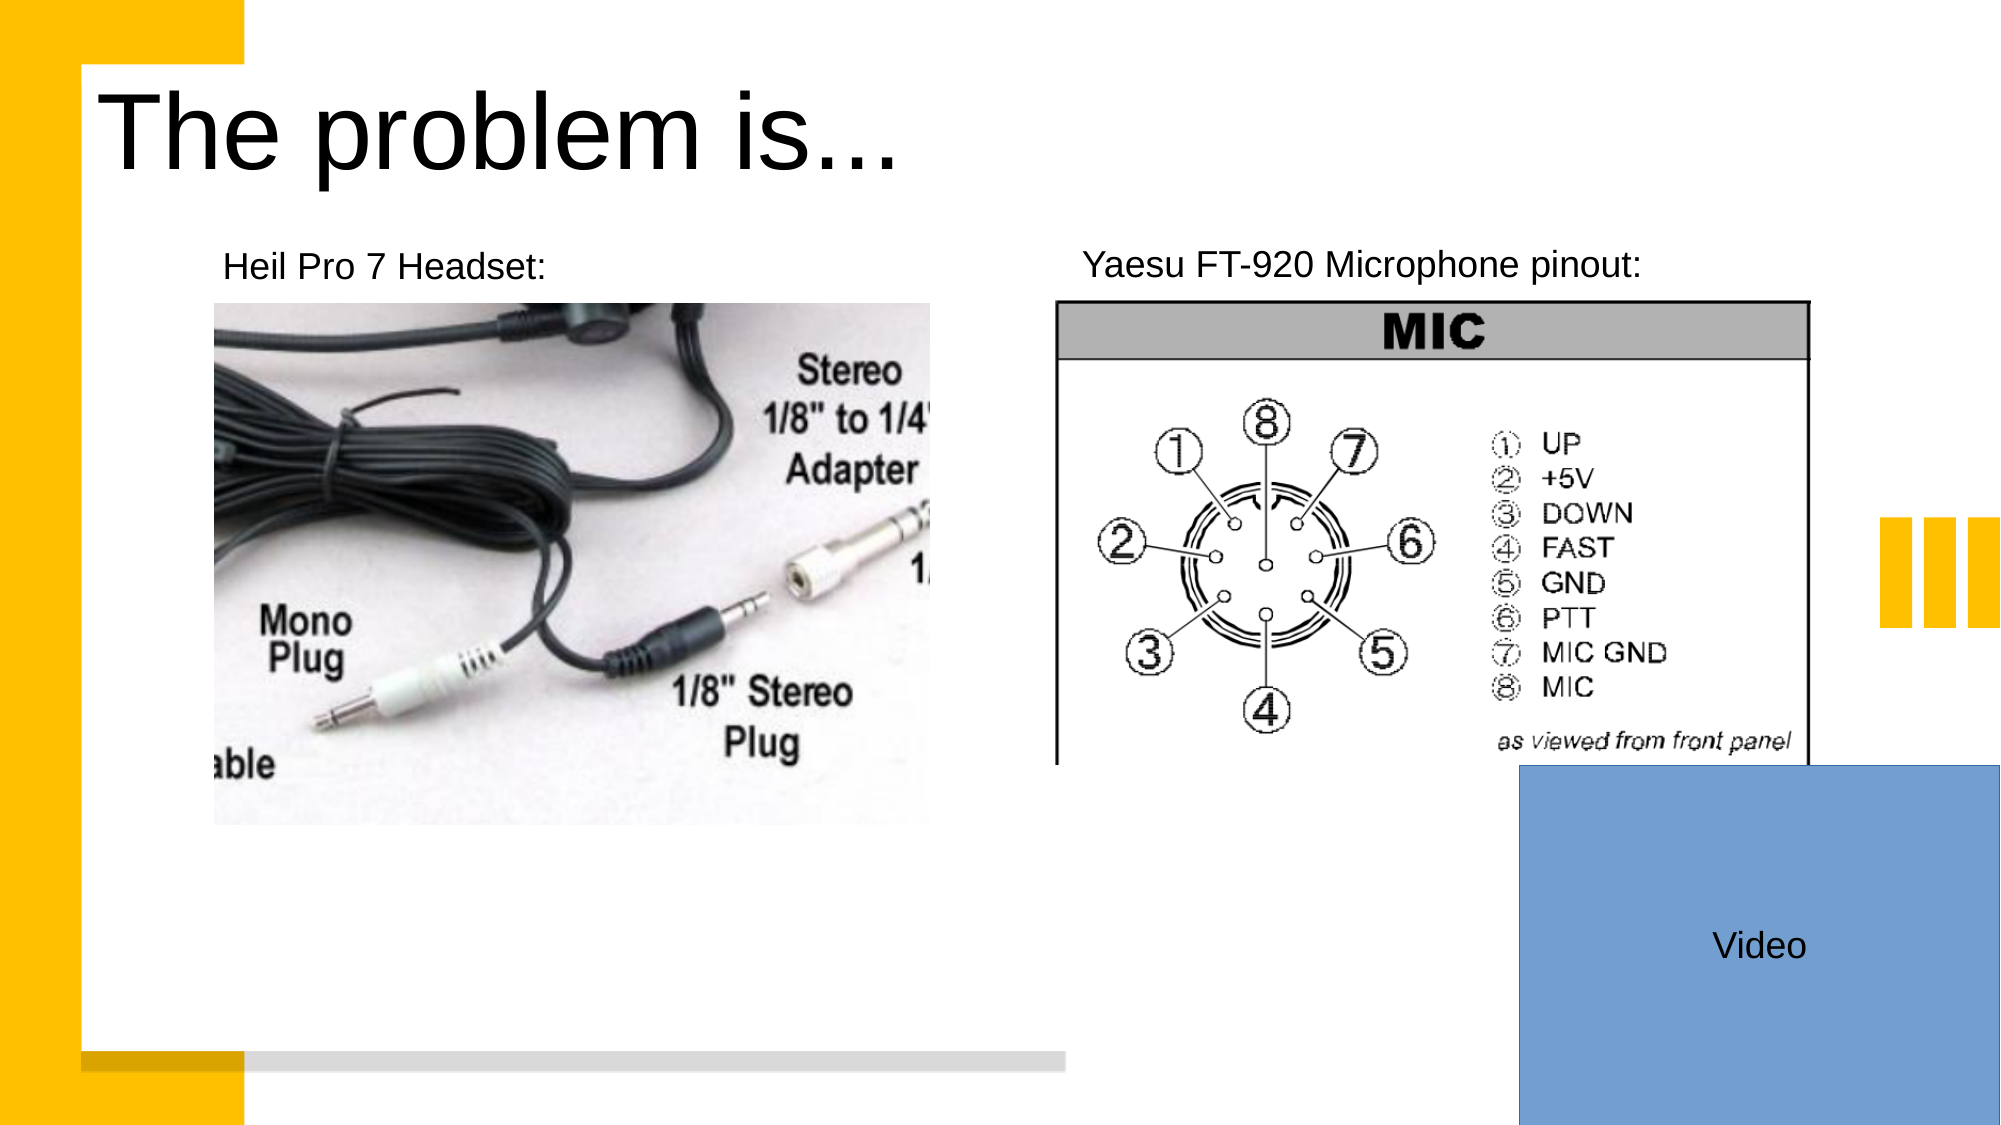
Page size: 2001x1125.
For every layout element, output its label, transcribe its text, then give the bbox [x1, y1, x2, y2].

picture [214, 303, 931, 826]
text_box Video [1519, 765, 2000, 1125]
text_box [0, 0, 2000, 1125]
text_box The problem is... [81, 64, 1921, 201]
text_box Heil Pro 7 Headset: [207, 238, 562, 296]
text_box Yaesu FT-920 Microphone pinout: [1067, 236, 1658, 294]
picture [1050, 293, 1811, 766]
